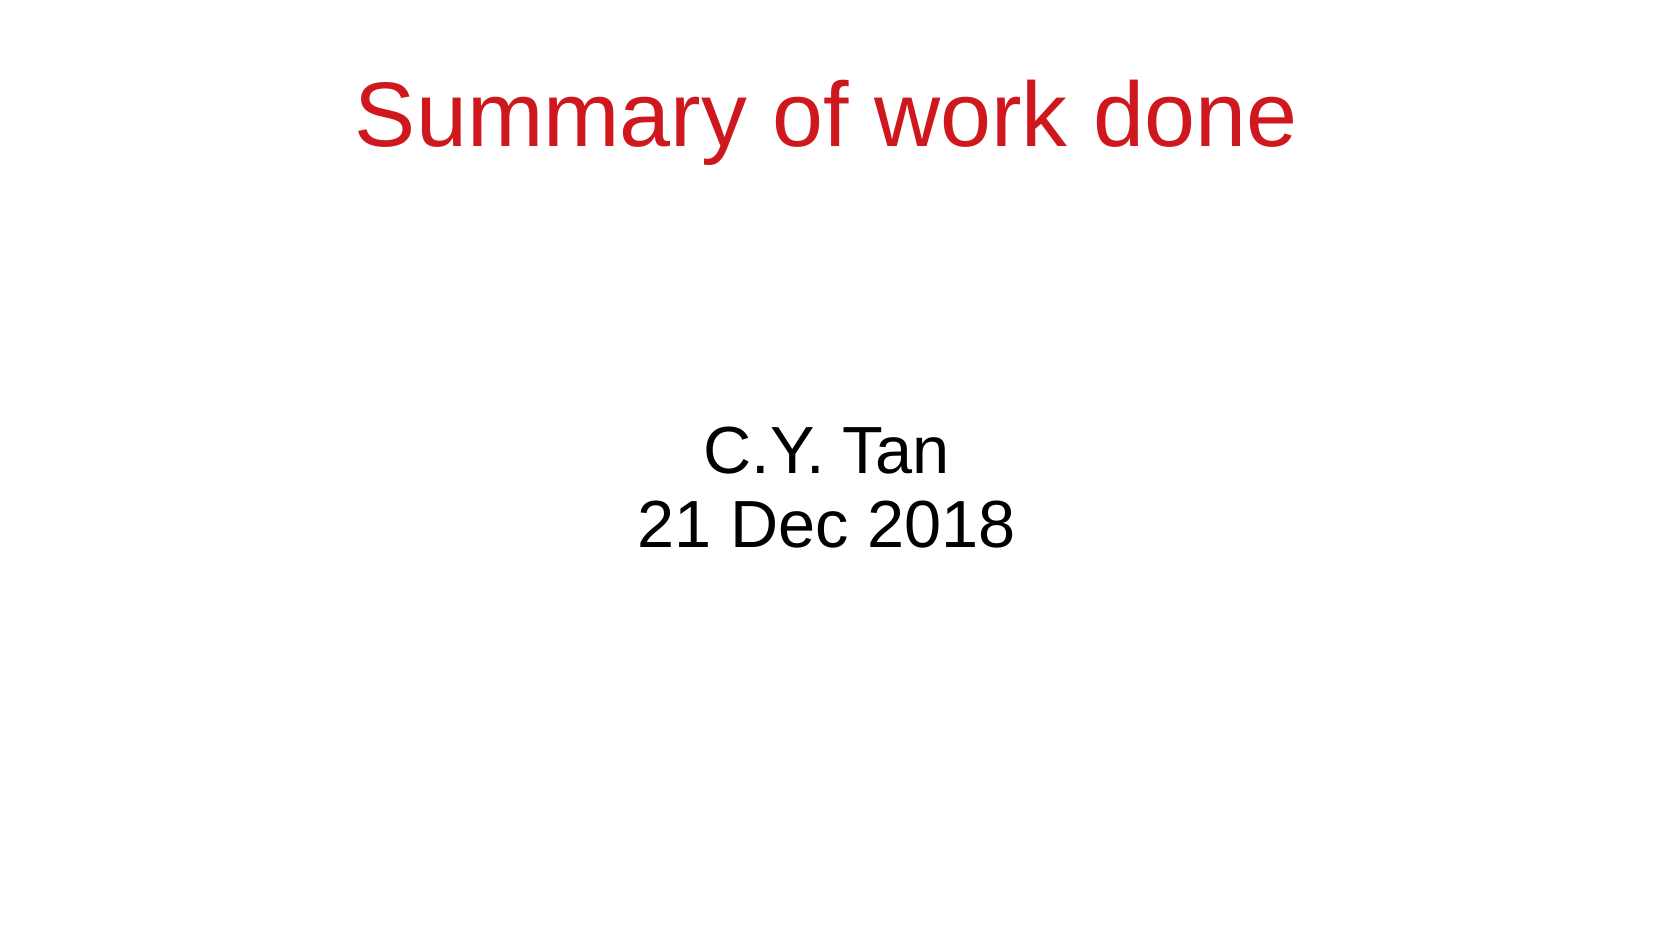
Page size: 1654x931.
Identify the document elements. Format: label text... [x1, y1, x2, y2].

subtitle C.Y. Tan 21 Dec 2018 [82, 217, 1571, 758]
title Summary of work done [82, 37, 1571, 193]
